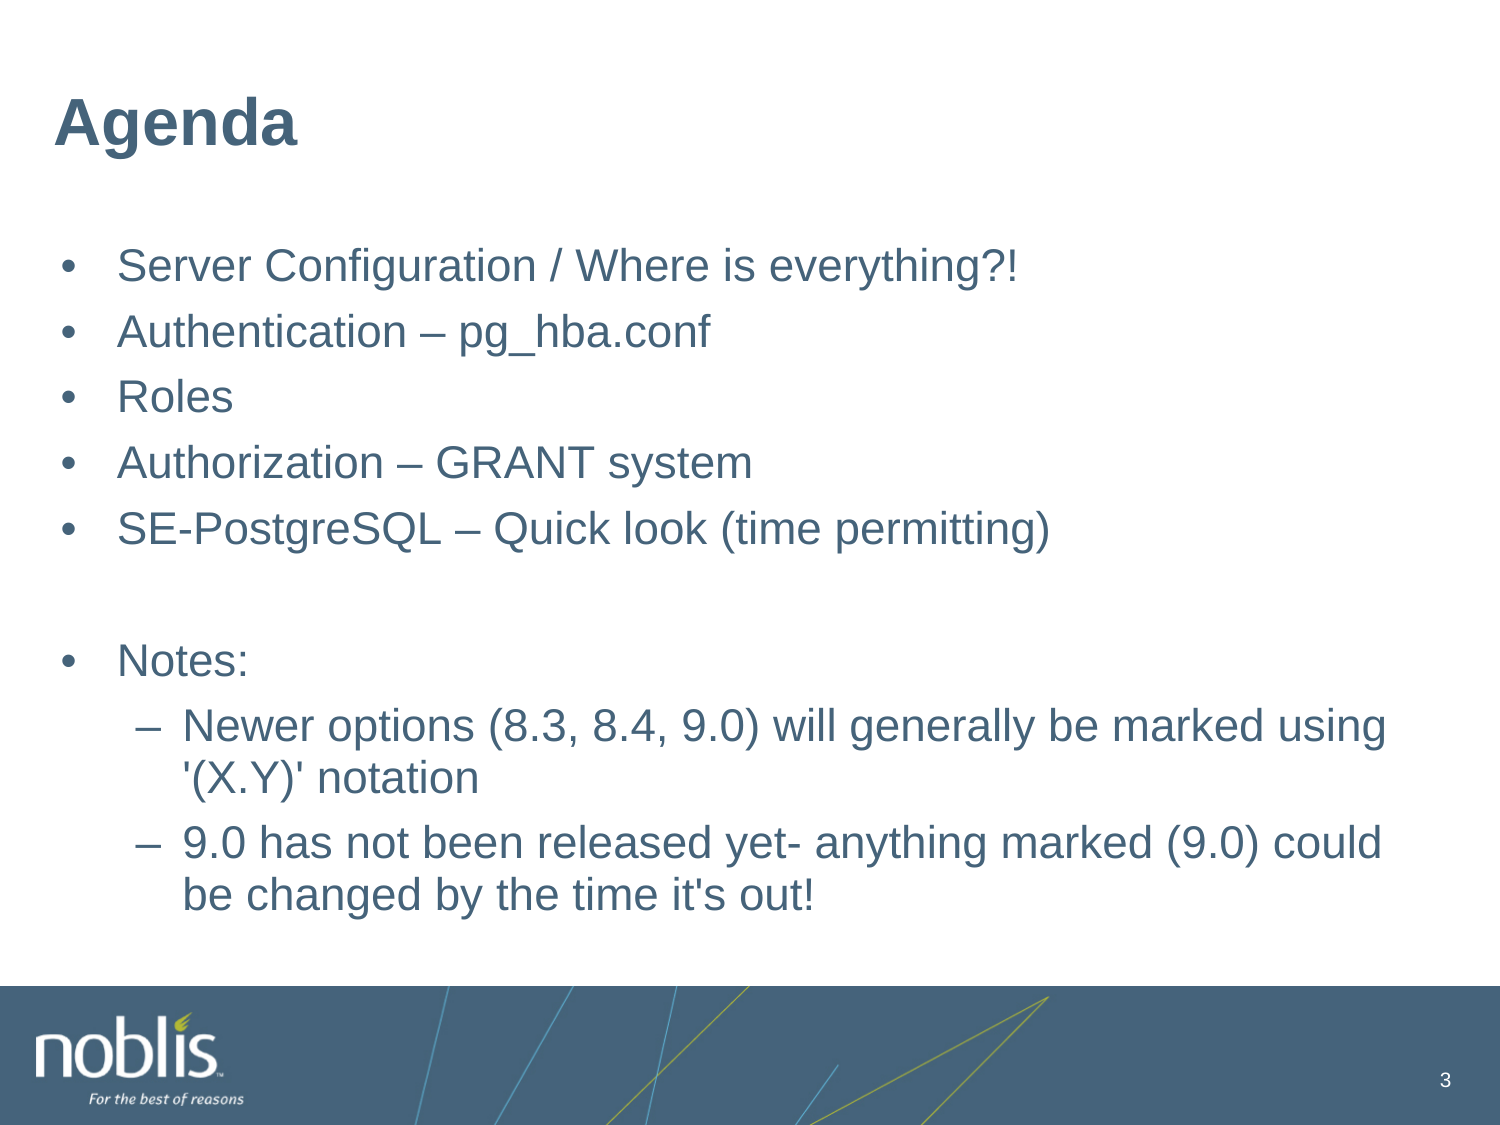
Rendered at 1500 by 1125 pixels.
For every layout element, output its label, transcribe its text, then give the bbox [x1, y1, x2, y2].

picture [0, 986, 1500, 1125]
title Agenda [53, 38, 1438, 211]
list Server Configuration / Where is everything?! Authentication – pg_hba.conf Roles Authorization – GRANT system SE-PostgreSQL – Quick look (time permitting) Notes: Newer options (8.3, 8.4, 9.0) will generally be marked using '(X.Y)' notation 9.0 has not been released yet- anything marked (9.0) could be changed by the time it's out! [60, 239, 1437, 944]
